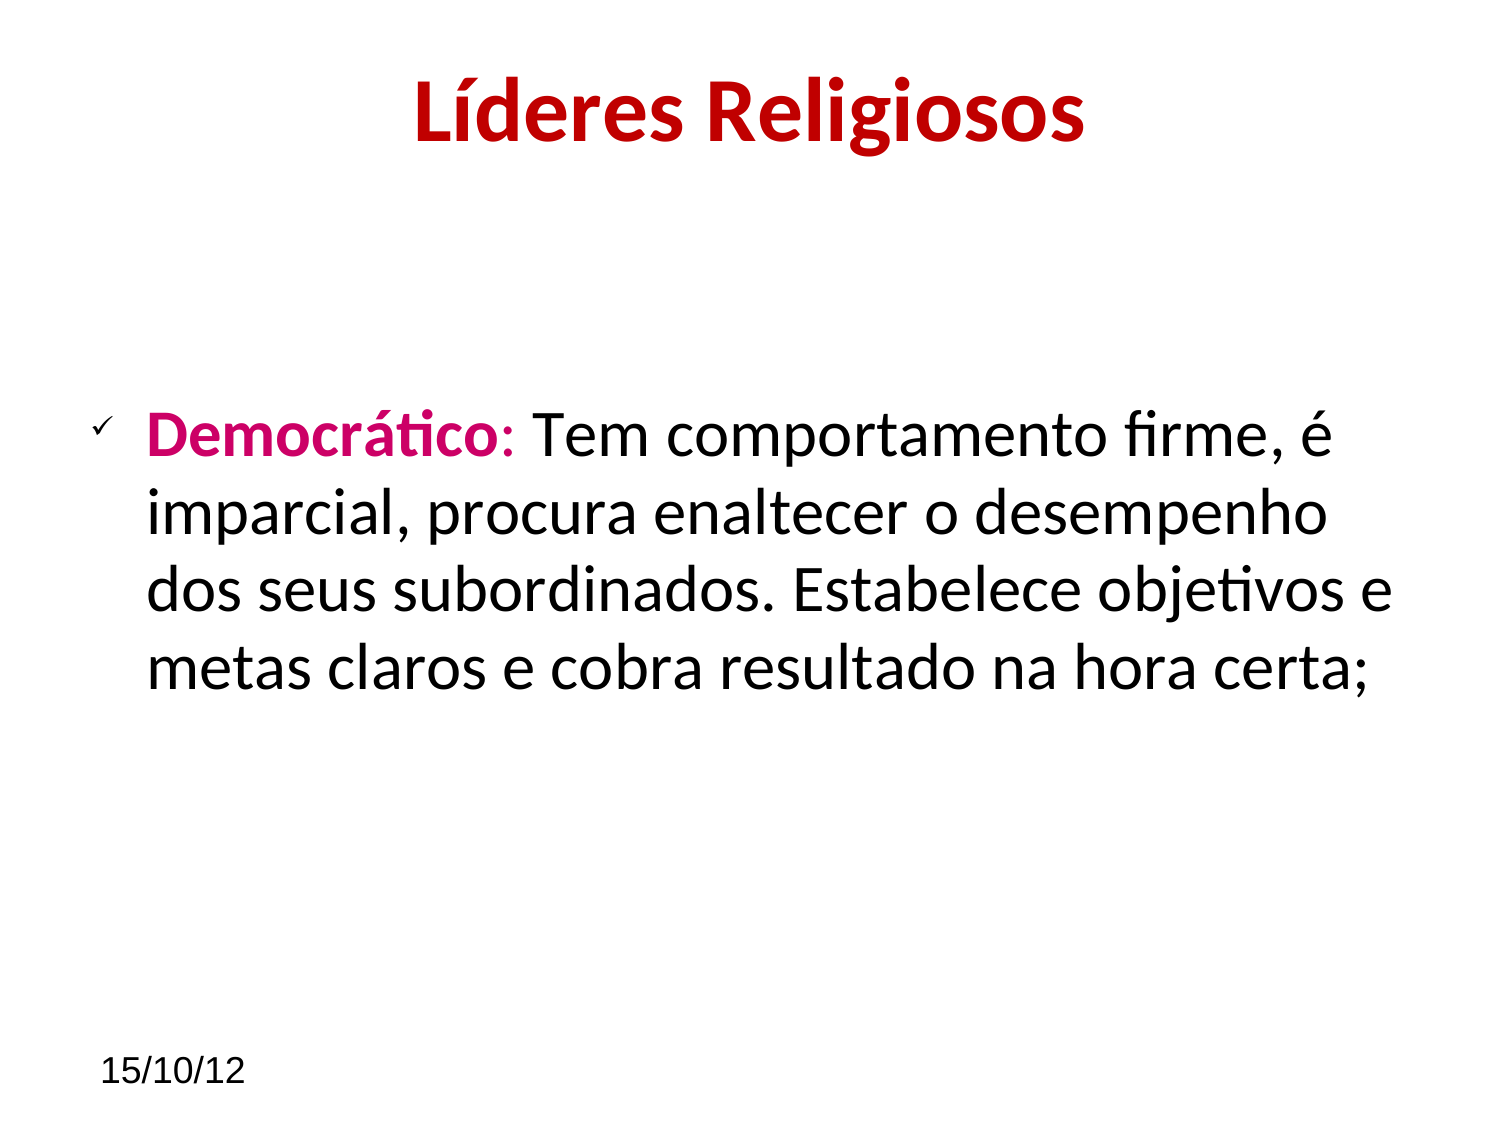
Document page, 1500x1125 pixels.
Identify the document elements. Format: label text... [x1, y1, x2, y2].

text_box Democrático: Tem comportamento firme, é imparcial, procura enaltecer o desempenho dos seus subordinados. Estabelece objetivos e metas claros e cobra resultado na hora certa; [75, 262, 1426, 1005]
title Líderes Religiosos [75, 45, 1426, 233]
